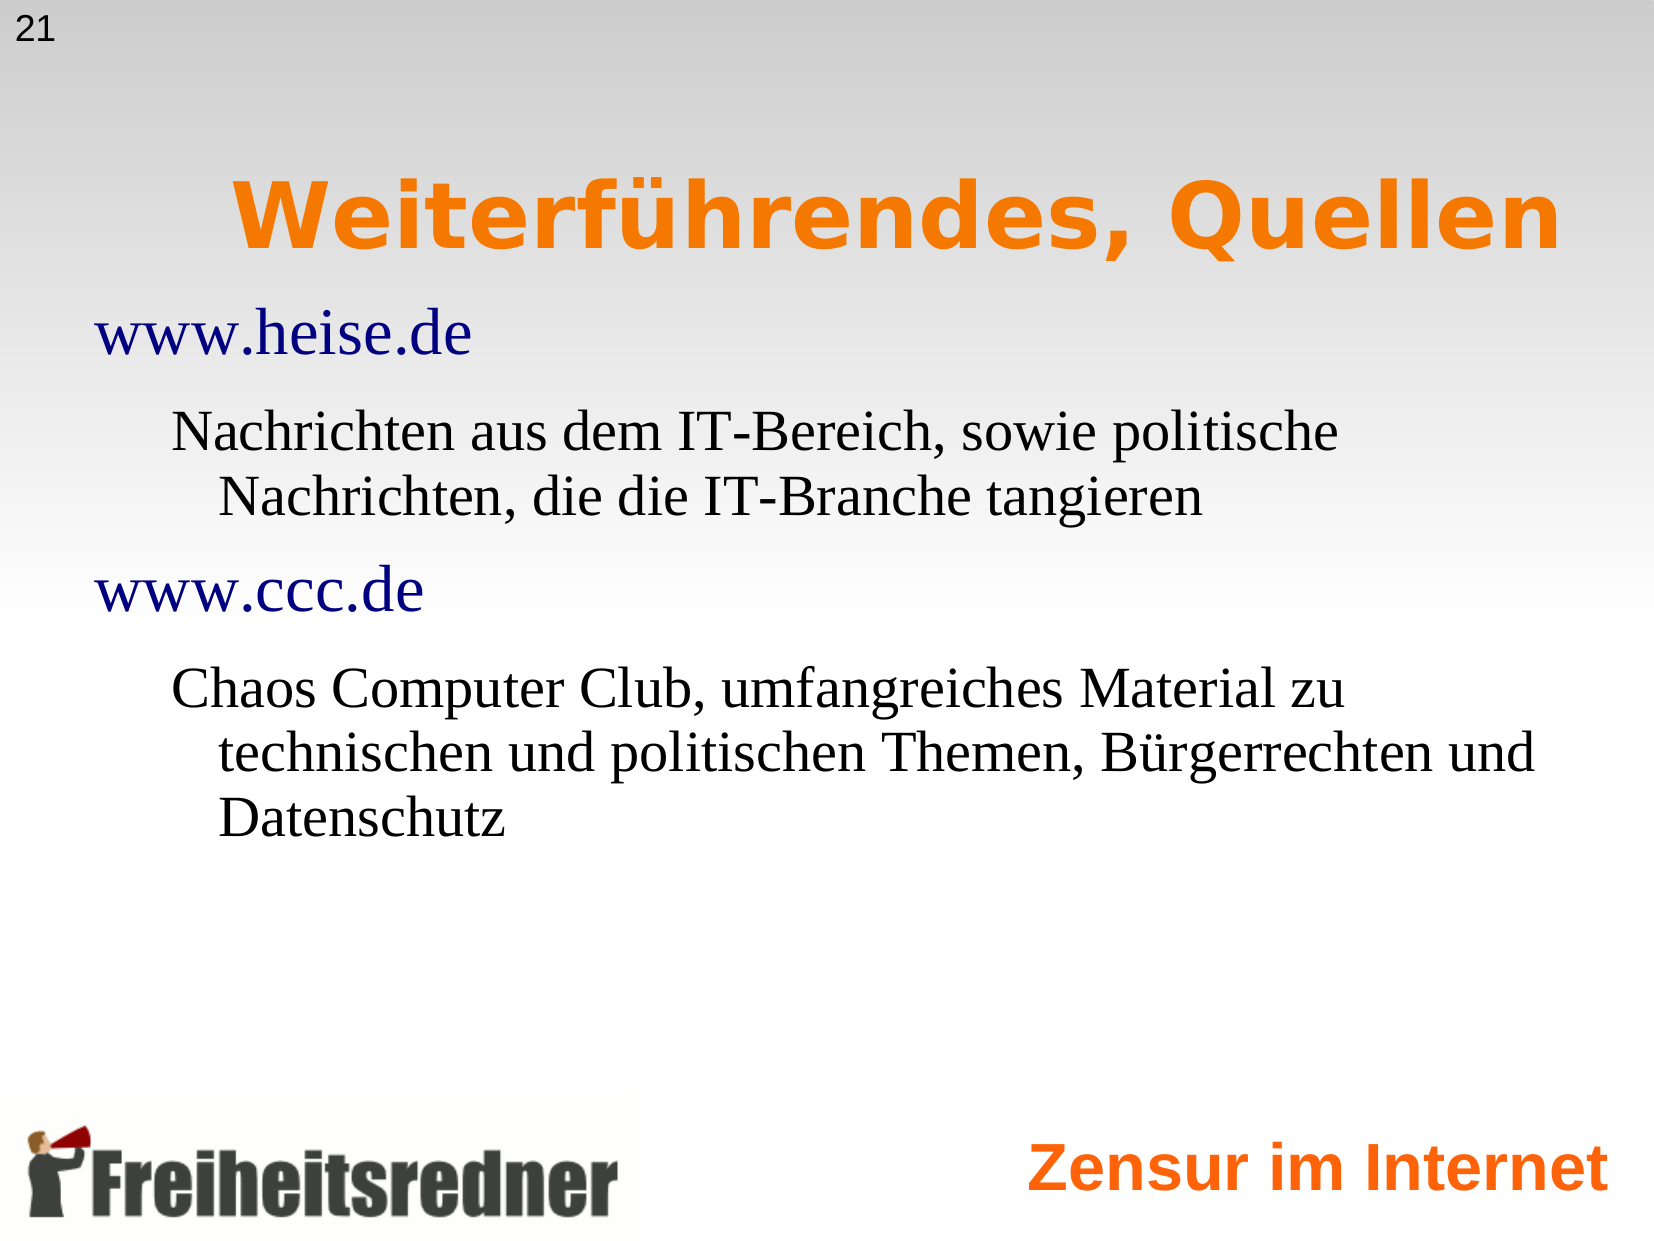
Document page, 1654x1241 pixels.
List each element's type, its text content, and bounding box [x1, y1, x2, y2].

list www.heise.de Nachrichten aus dem IT-Bereich, sowie politische Nachrichten, die die IT-Branche tangieren www.ccc.de Chaos Computer Club, umfangreiches Material zu technischen und politischen Themen, Bürgerrechten und Datenschutz [76, 295, 1565, 1099]
picture [0, 1096, 635, 1241]
title Weiterführendes, Quellen [76, 163, 1565, 271]
